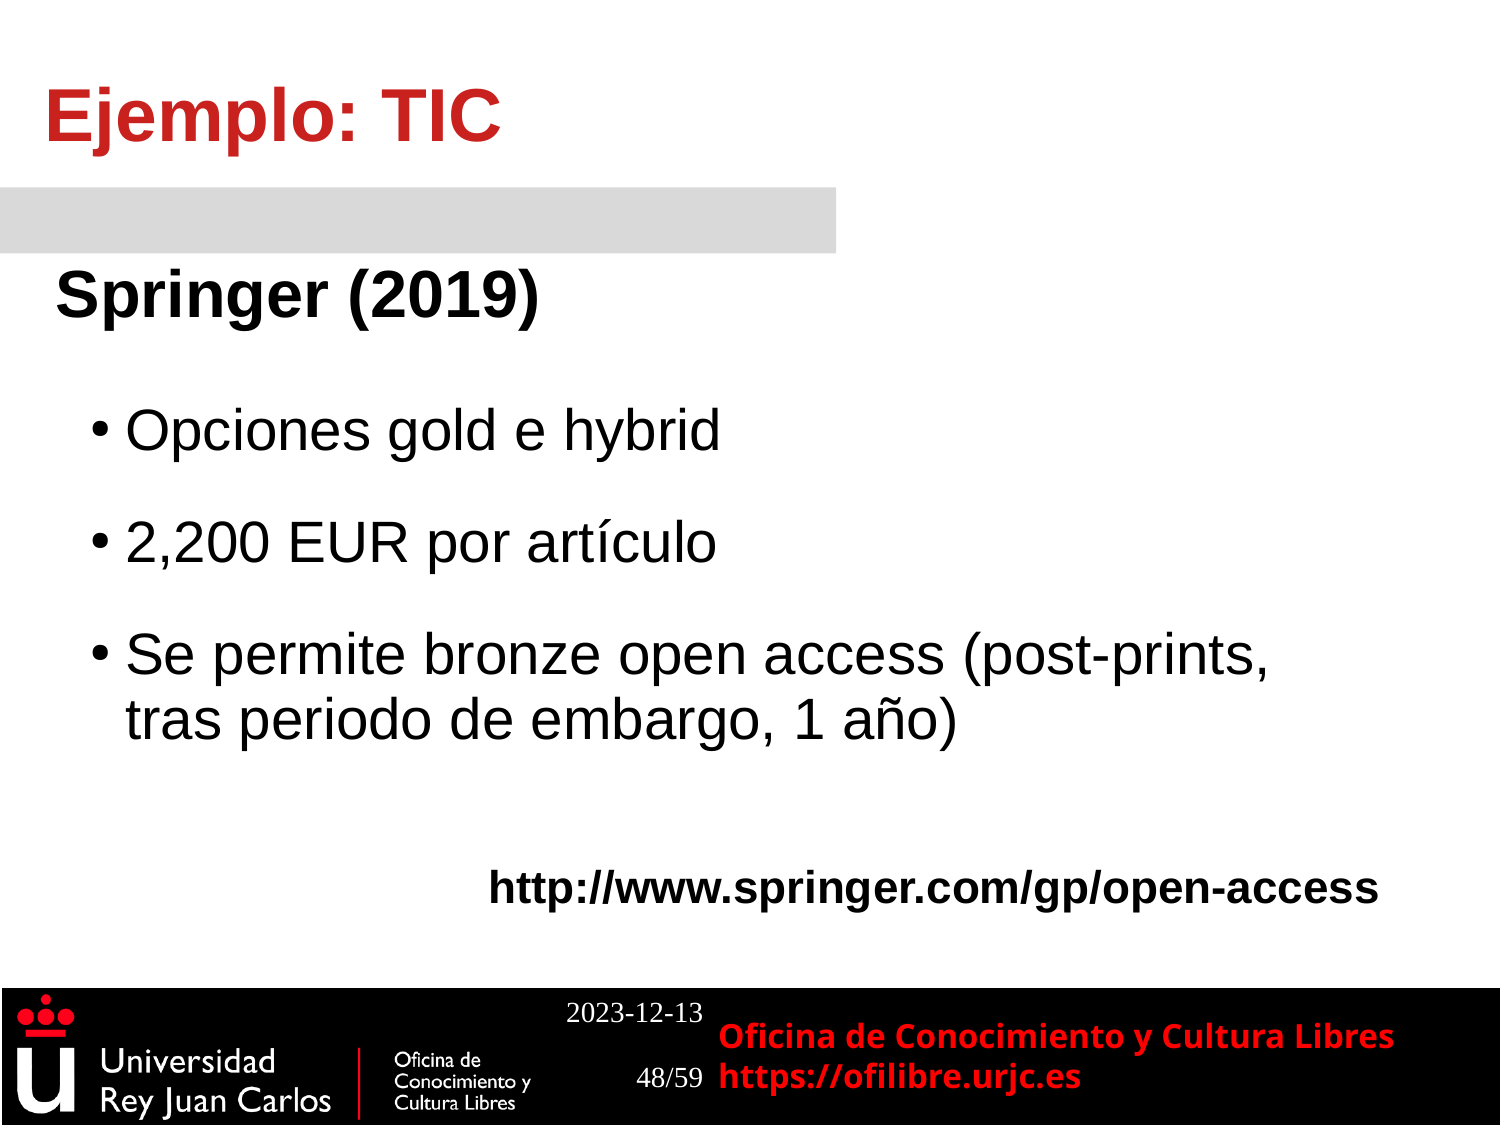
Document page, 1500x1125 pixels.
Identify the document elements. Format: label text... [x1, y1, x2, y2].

picture [17, 994, 531, 1120]
text_box Ejemplo: TIC [30, 66, 1036, 249]
text_box Springer (2019) [40, 249, 811, 340]
text_box http://www.springer.com/gp/open-access [45, 855, 1396, 922]
title [75, 7, 1425, 196]
text_box Opciones gold e hybrid 2,200 EUR por artículo Se permite bronze open access (post-prints, tras periodo de embargo, 1 año) [75, 390, 1351, 760]
